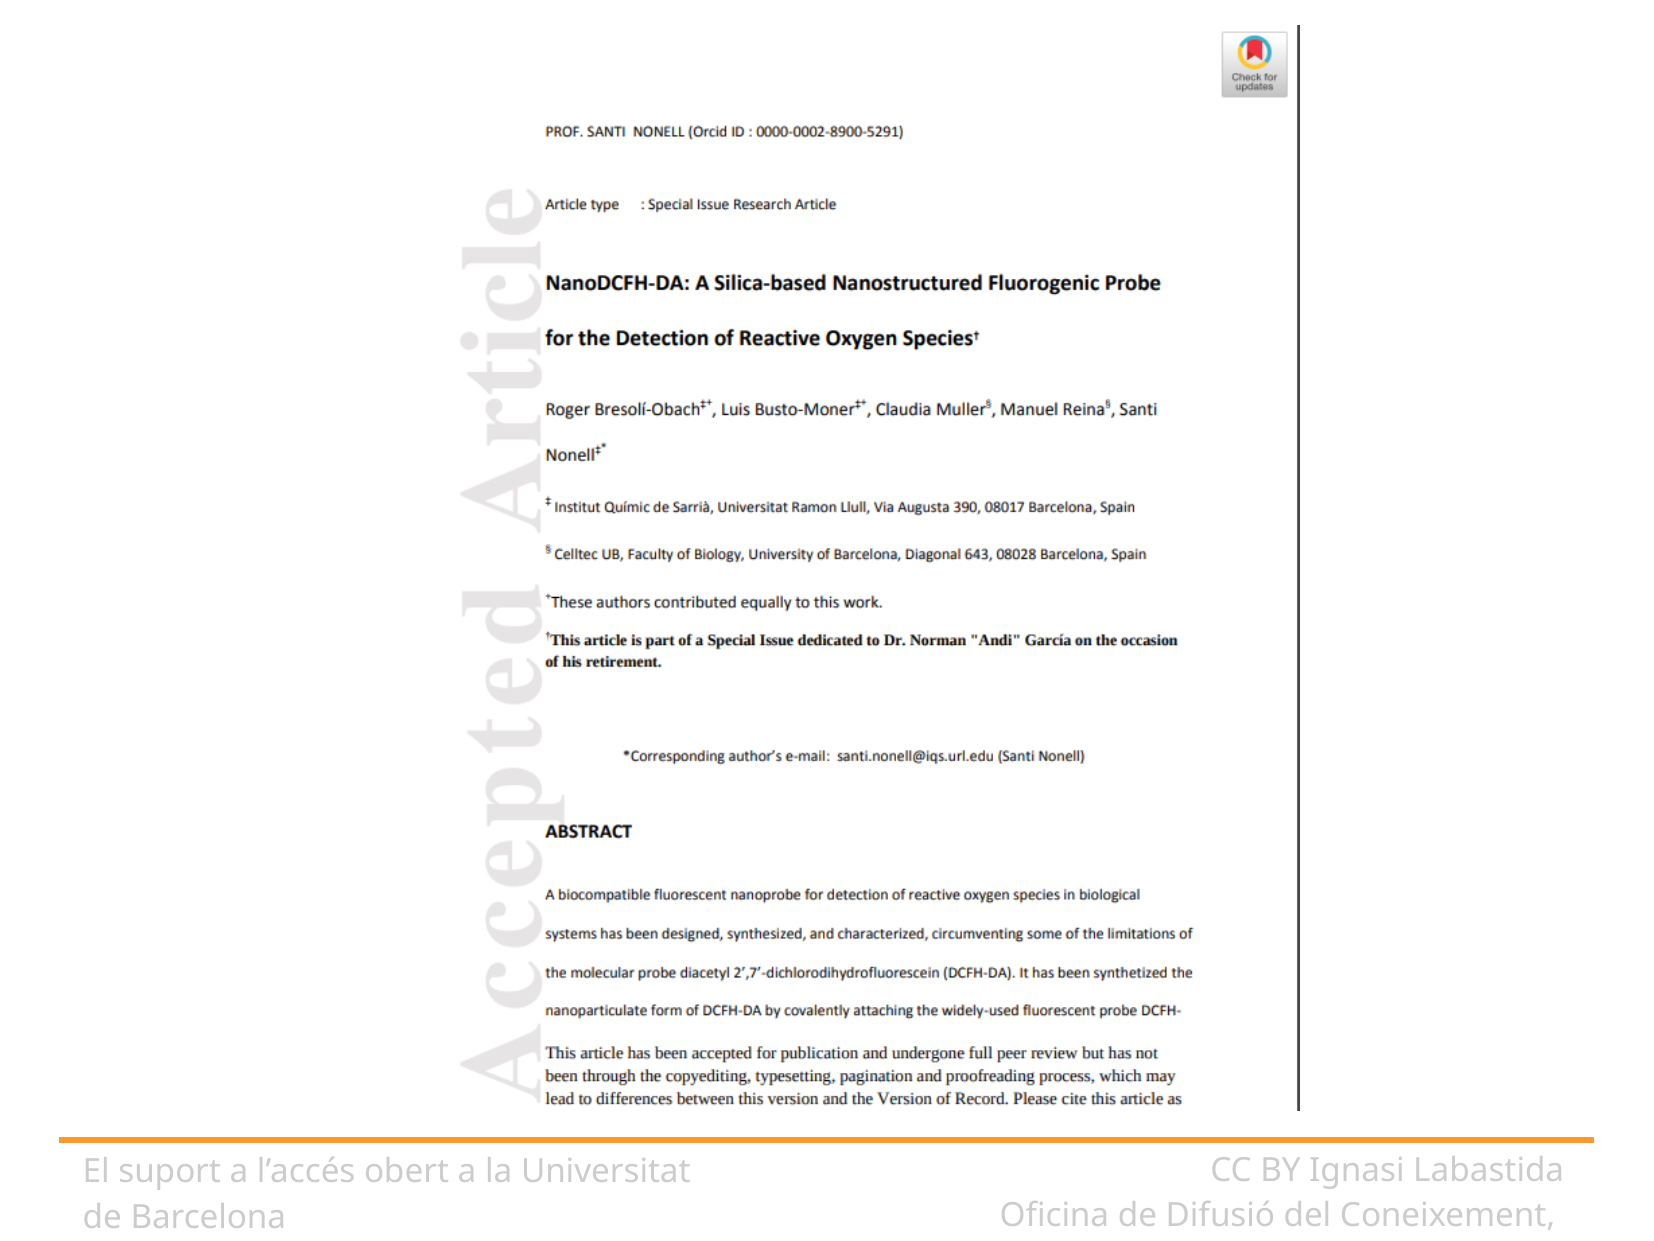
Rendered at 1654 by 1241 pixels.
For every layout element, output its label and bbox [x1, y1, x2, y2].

picture [445, 25, 1300, 1111]
